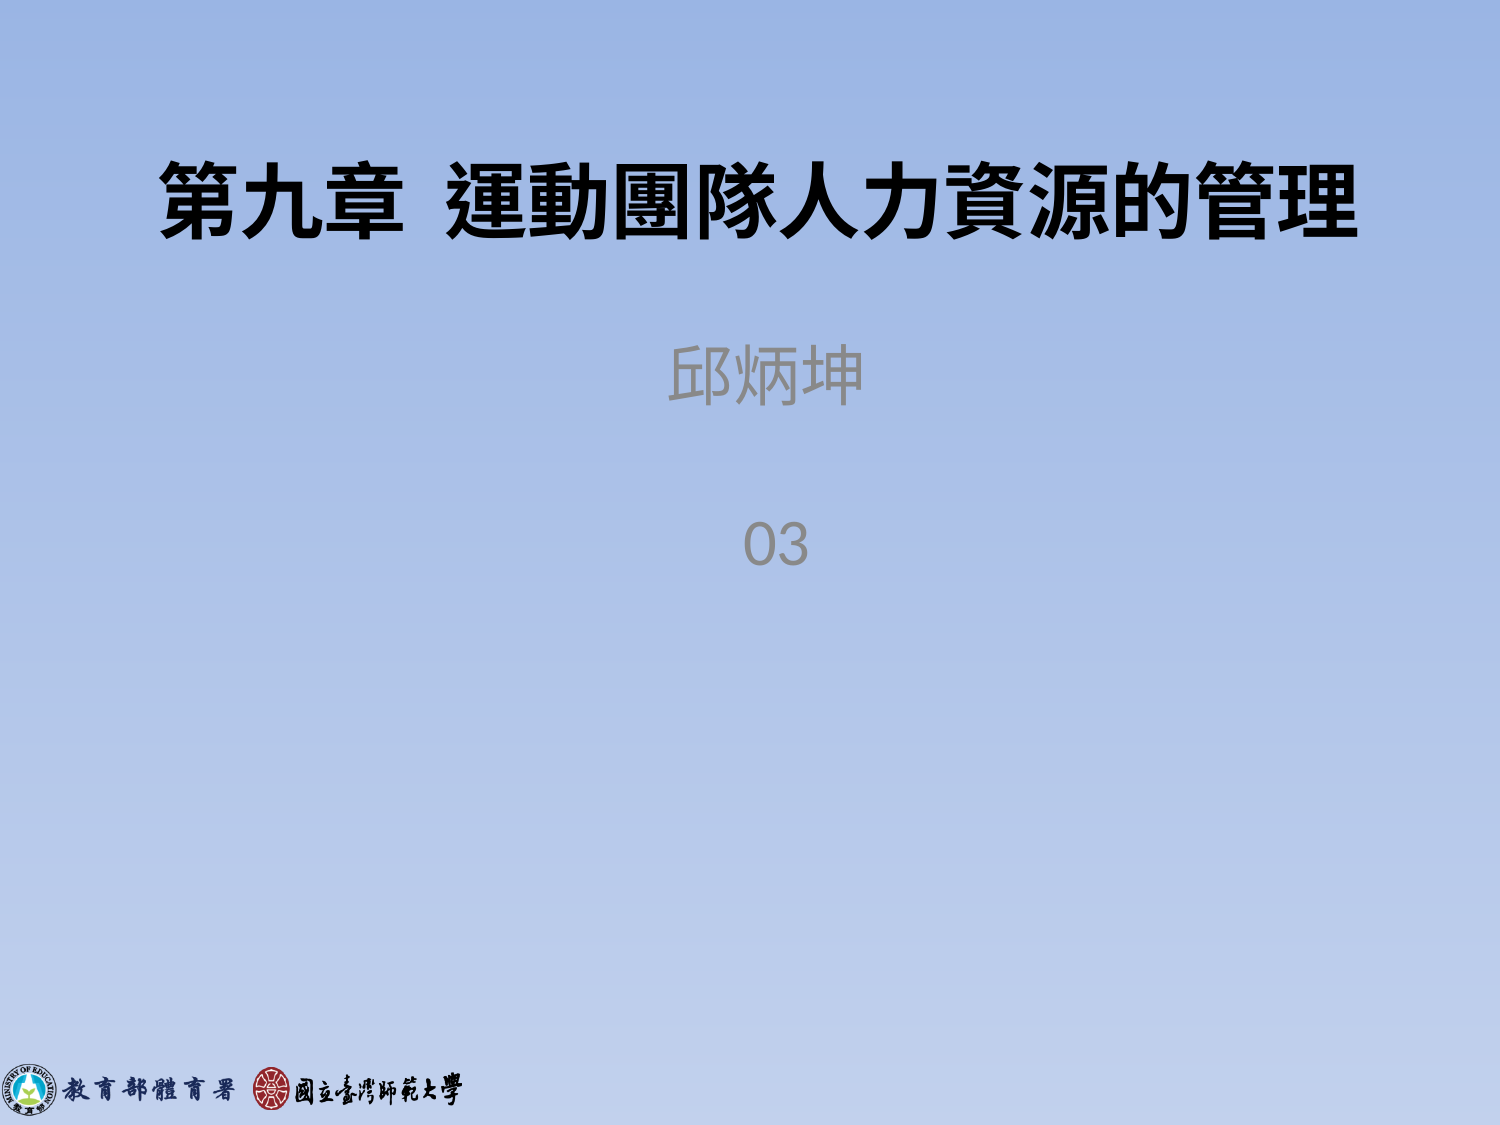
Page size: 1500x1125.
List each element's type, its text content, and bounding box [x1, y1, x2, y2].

title 第九章 運動團隊人力資源的管理 [121, 78, 1397, 320]
picture [0, 1051, 243, 1125]
text_box 03 [251, 491, 1302, 598]
subtitle 邱炳坤 [242, 326, 1293, 433]
picture [253, 1067, 462, 1110]
